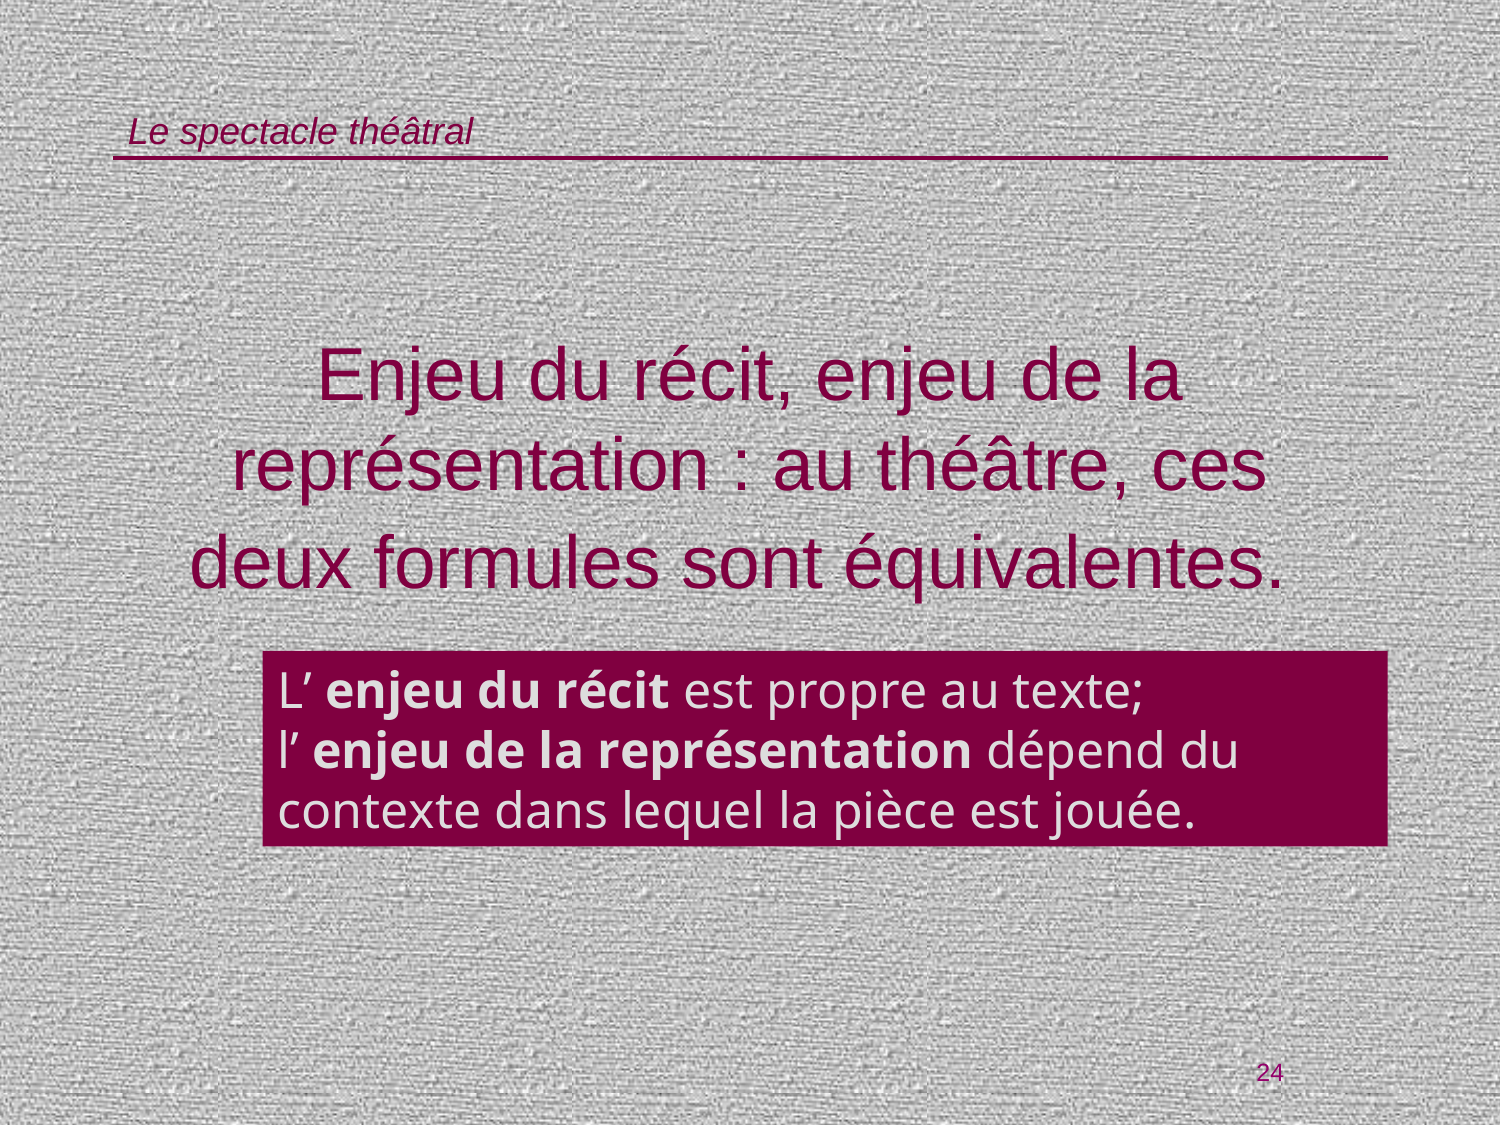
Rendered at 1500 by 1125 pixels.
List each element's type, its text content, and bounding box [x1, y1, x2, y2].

text_box L’ enjeu du récit est propre au texte; l’ enjeu de la représentation dépend du contexte dans lequel la pièce est jouée. [262, 650, 1388, 847]
picture [0, 0, 1500, 1125]
text_box Enjeu du récit, enjeu de la représentation : au théâtre, ces deux formules sont équivalentes. Vrai / Faux ? [125, 317, 1376, 735]
